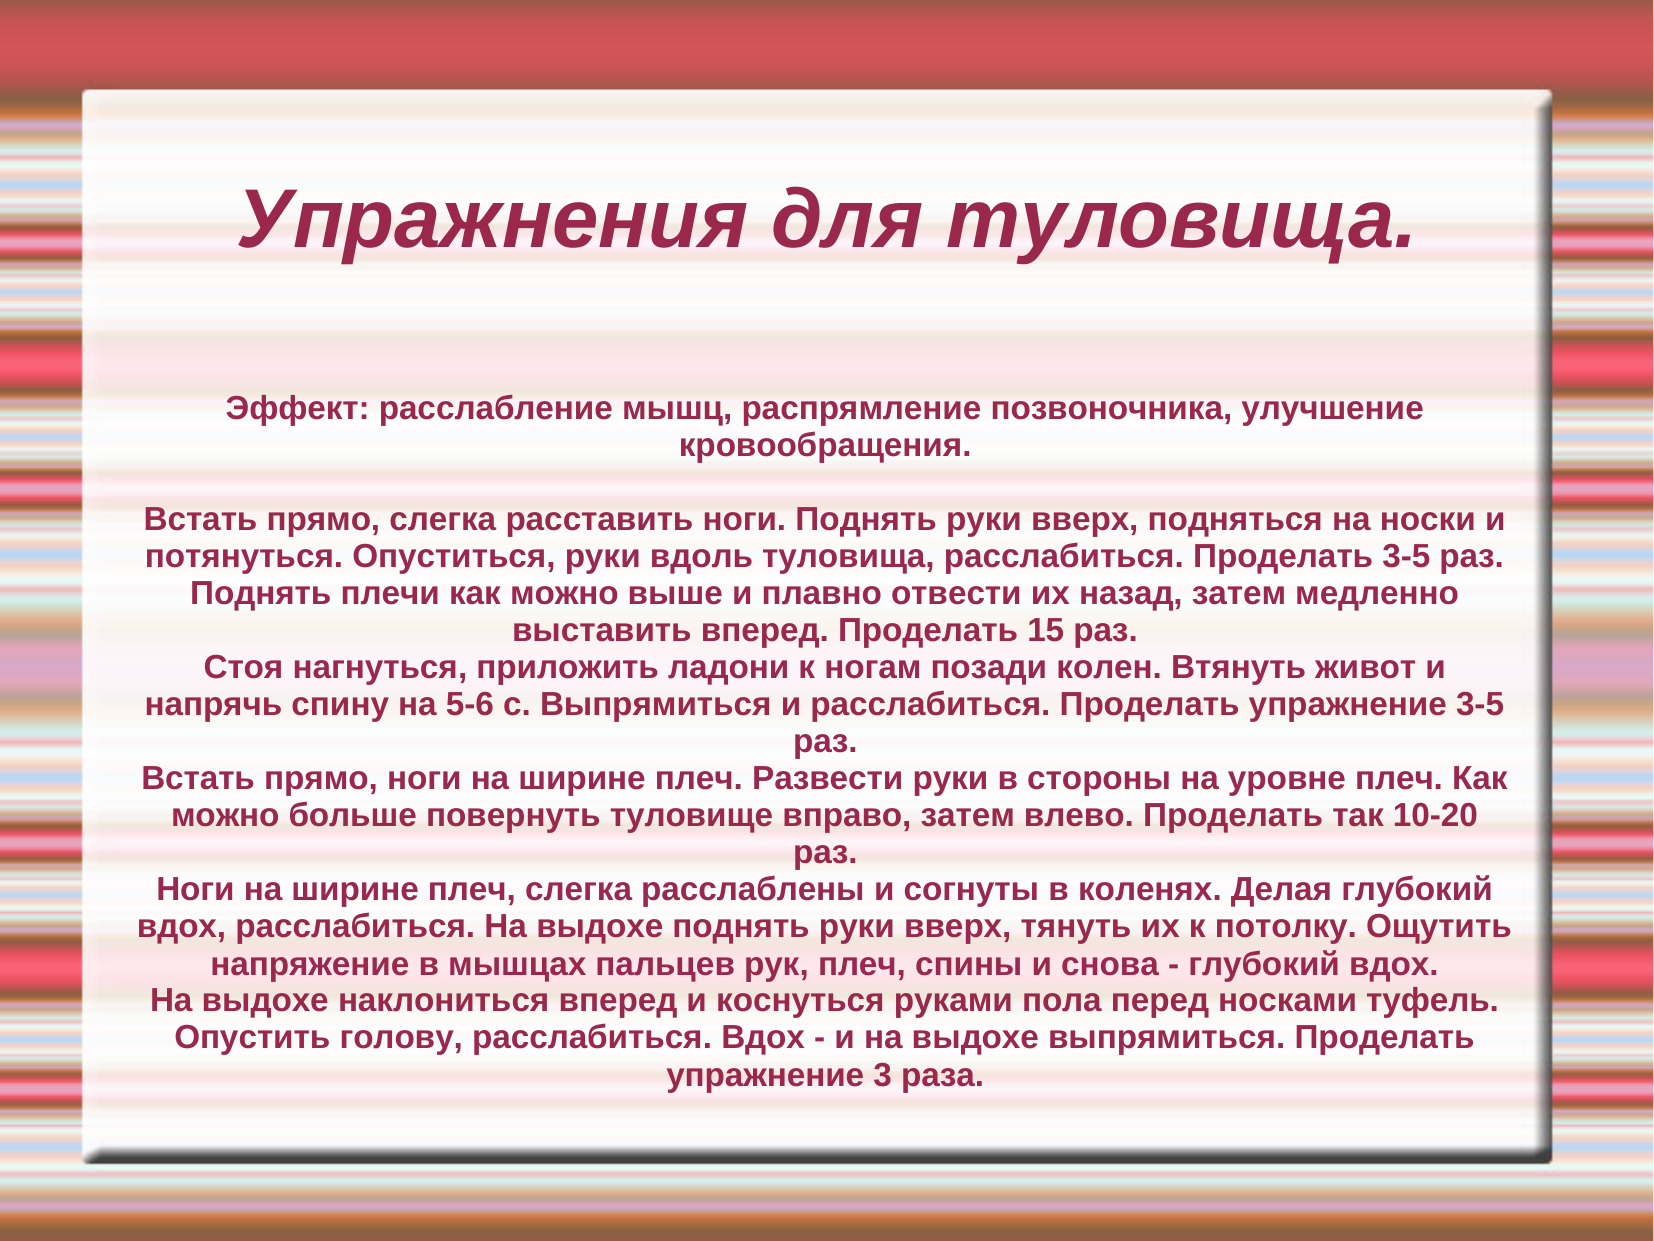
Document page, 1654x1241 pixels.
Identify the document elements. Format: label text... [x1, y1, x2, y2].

picture [0, 0, 1654, 1241]
title Упражнения для туловища. [121, 122, 1534, 315]
subtitle Эффект: расслабление мышц, распрямление позвоночника, улучшение кровообращения. Встать прямо, слегка расставить ноги. Поднять руки вверх, подняться на носки и потянуться. Опуститься, руки вдоль туловища, расслабиться. Проделать 3-5 раз. Поднять плечи как можно выше и плавно отвести их назад, затем медленно выставить вперед. Проделать 15 раз. Стоя нагнуться, приложить ладони к ногам позади колен. Втянуть живот и напрячь спину на 5-6 с. Выпрямиться и расслабиться. Проделать упражнение 3-5 раз. Встать прямо, ноги на ширине плеч. Развести руки в стороны на уровне плеч. Как можно больше повернуть туловище вправо, затем влево. Проделать так 10-20 раз. Ноги на ширине плеч, слегка расслаблены и согнуты в коленях. Делая глубокий вдох, расслабиться. На выдохе поднять руки вверх, тянуть их к потолку. Ощутить напряжение в мышцах пальцев рук, плеч, спины и снова - глубокий вдох. На выдохе наклониться вперед и коснуться руками пола перед носками туфель. Опустить голову, расслабиться. Вдох - и на выдохе выпрямиться. Проделать упражнение 3 раза. [134, 357, 1516, 1125]
